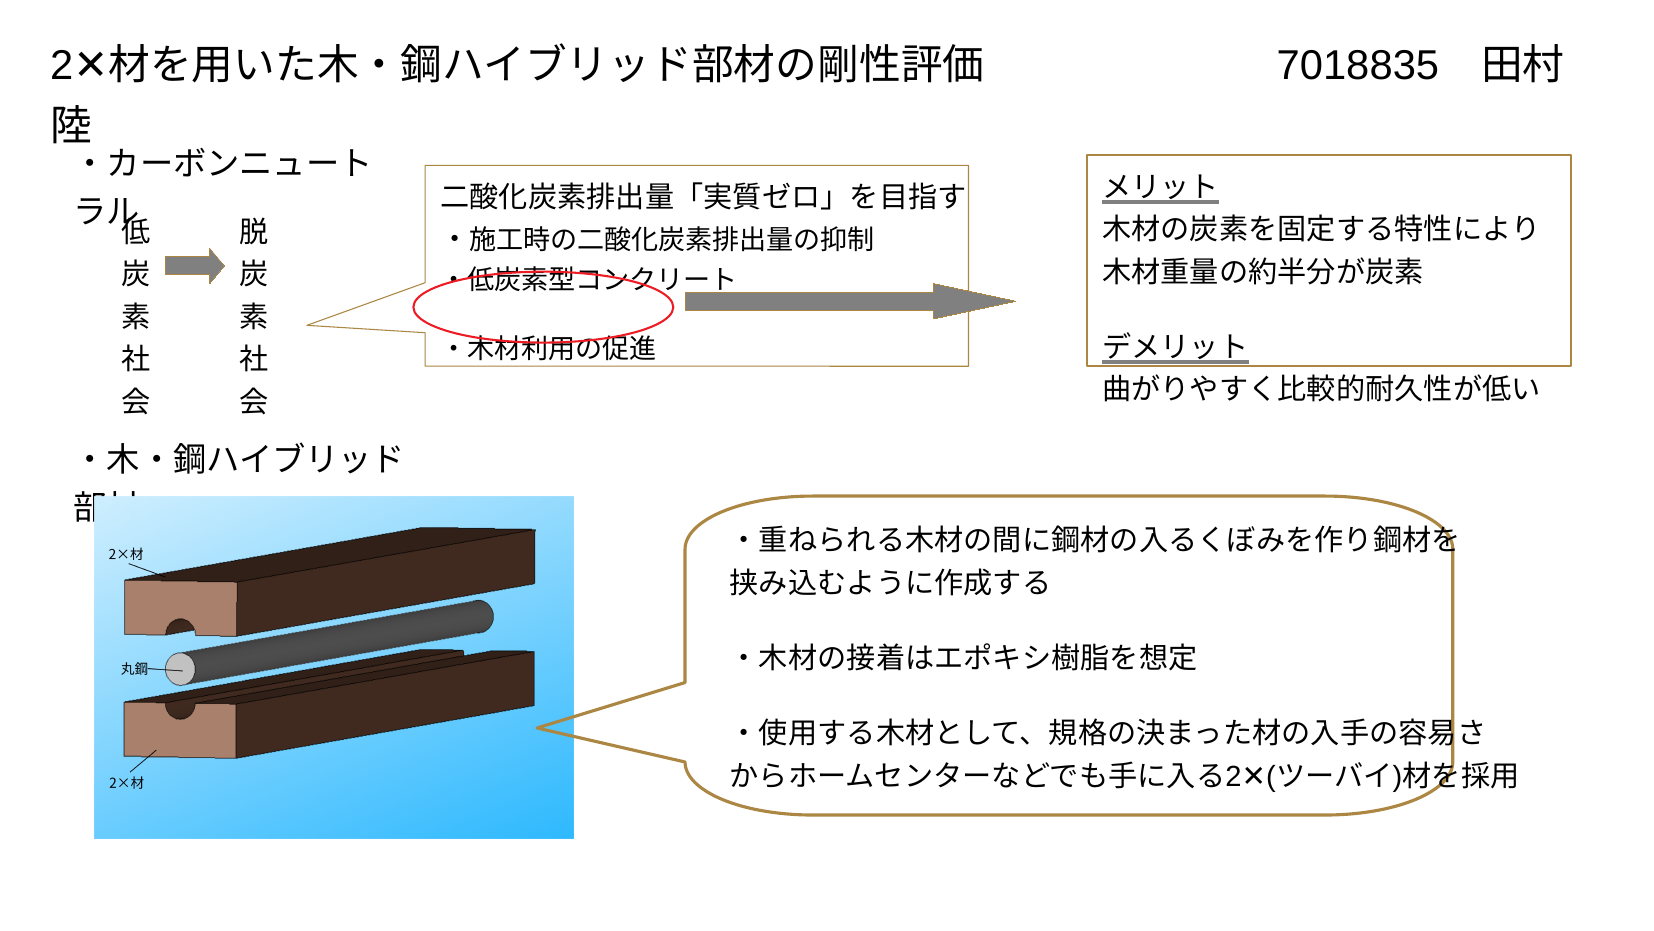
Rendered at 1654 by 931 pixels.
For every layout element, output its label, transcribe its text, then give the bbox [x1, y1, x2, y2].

text_box ・カーボンニュートラル [59, 129, 402, 178]
text_box [413, 271, 674, 343]
text_box 低炭素社会 [106, 200, 166, 362]
text_box 脱炭素社会 [224, 200, 284, 362]
text_box 2✕材を用いた木・鋼ハイブリッド部材の剛性評価 7018835 田村陸 [35, 23, 1619, 85]
text_box ・木・鋼ハイブリッド部材 [59, 425, 426, 485]
text_box ・重ねられる木材の間に鋼材の入るくぼみを作り鋼材を 挟み込むように作成する ・木材の接着はエポキシ樹脂を想定 ・使用する木材として、規格の決まった材の入手の容易さ からホームセンターなどでも手に入る2✕(ツーバイ)材を採用 [537, 496, 1453, 816]
picture [94, 496, 574, 839]
text_box [685, 283, 1016, 319]
text_box メリット 木材の炭素を固定する特性により 木材重量の約半分が炭素 デメリット 曲がりやすく比較的耐久性が低い [1086, 154, 1571, 367]
text_box [165, 248, 225, 284]
text_box 二酸化炭素排出量「実質ゼロ」を目指す ・施工時の二酸化炭素排出量の抑制 ・低炭素型コンクリート ・木材利用の促進 [306, 165, 969, 367]
